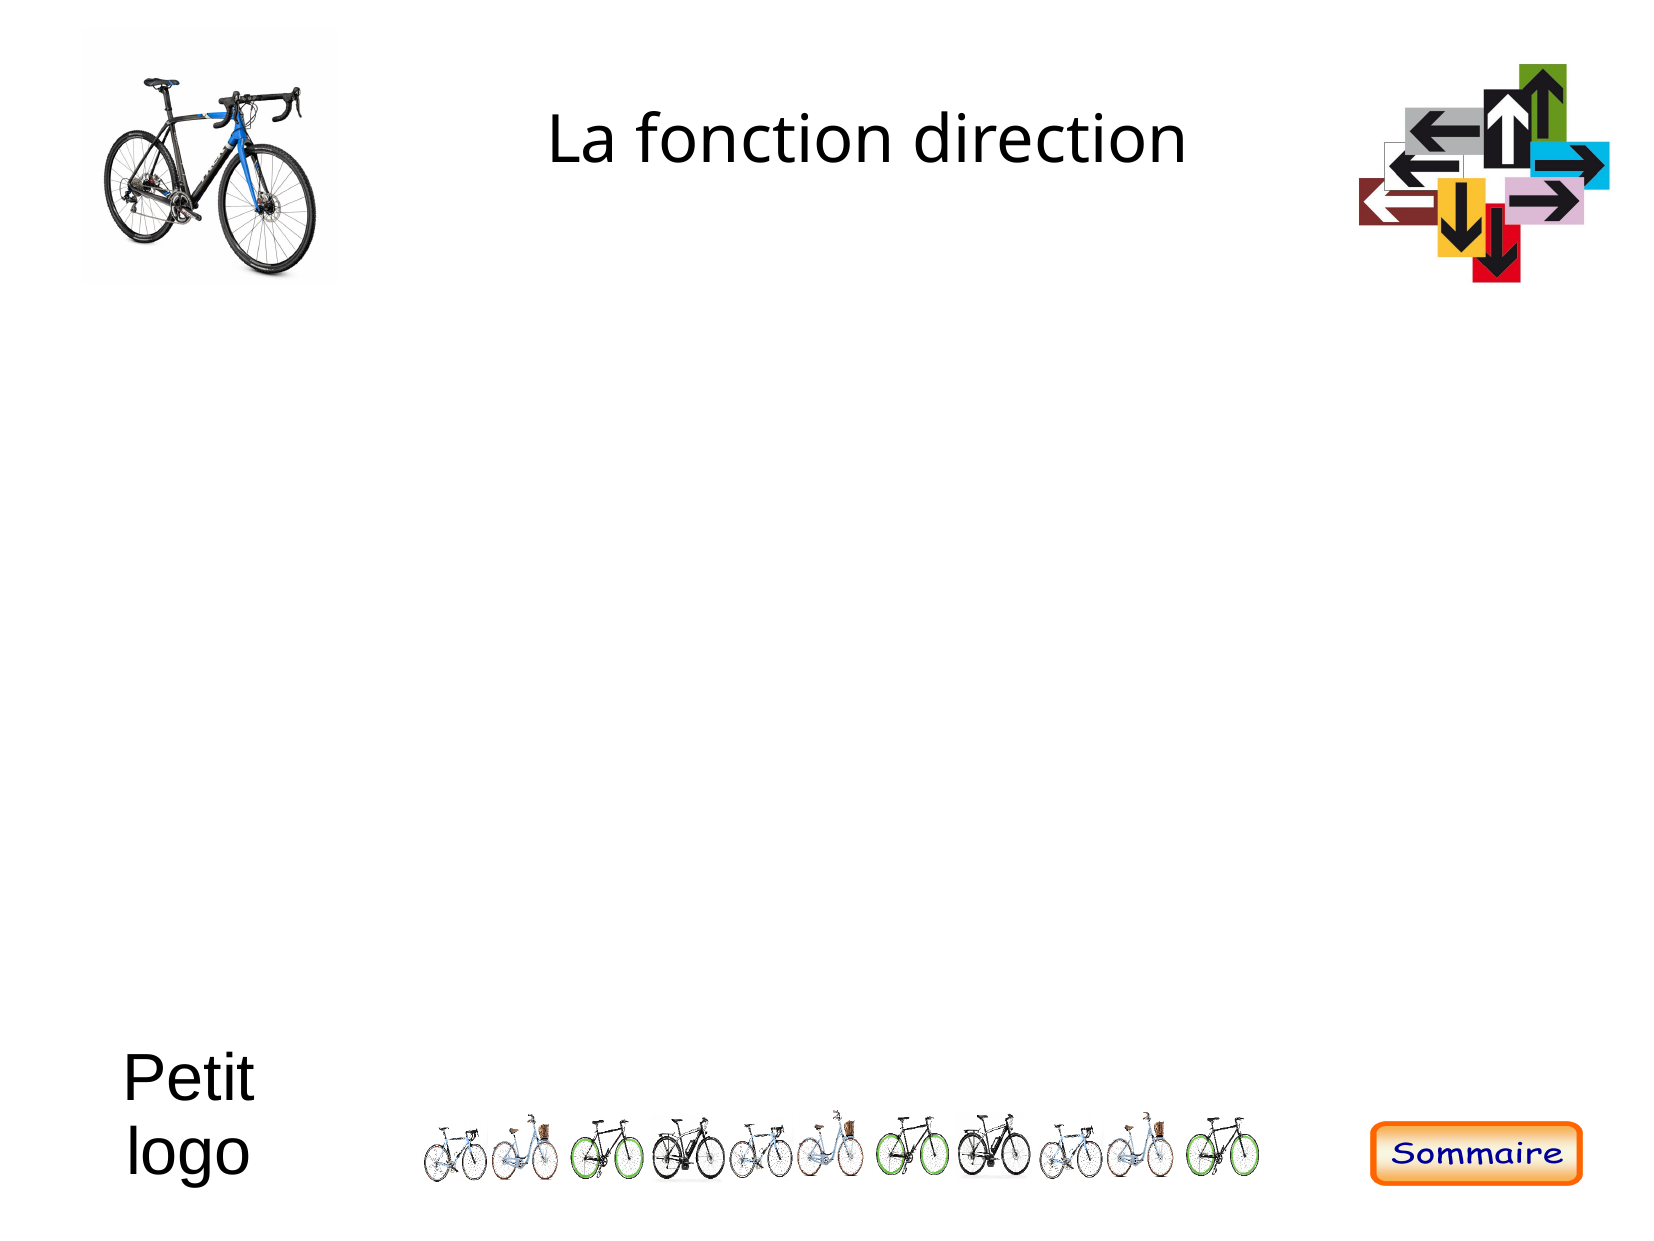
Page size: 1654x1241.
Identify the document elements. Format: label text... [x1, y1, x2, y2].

picture [82, 28, 338, 284]
picture [1370, 1121, 1583, 1186]
title La fonction direction [377, 49, 1335, 225]
picture [1346, 35, 1622, 311]
picture [422, 1110, 1264, 1187]
text_box Petit logo [82, 1039, 296, 1190]
